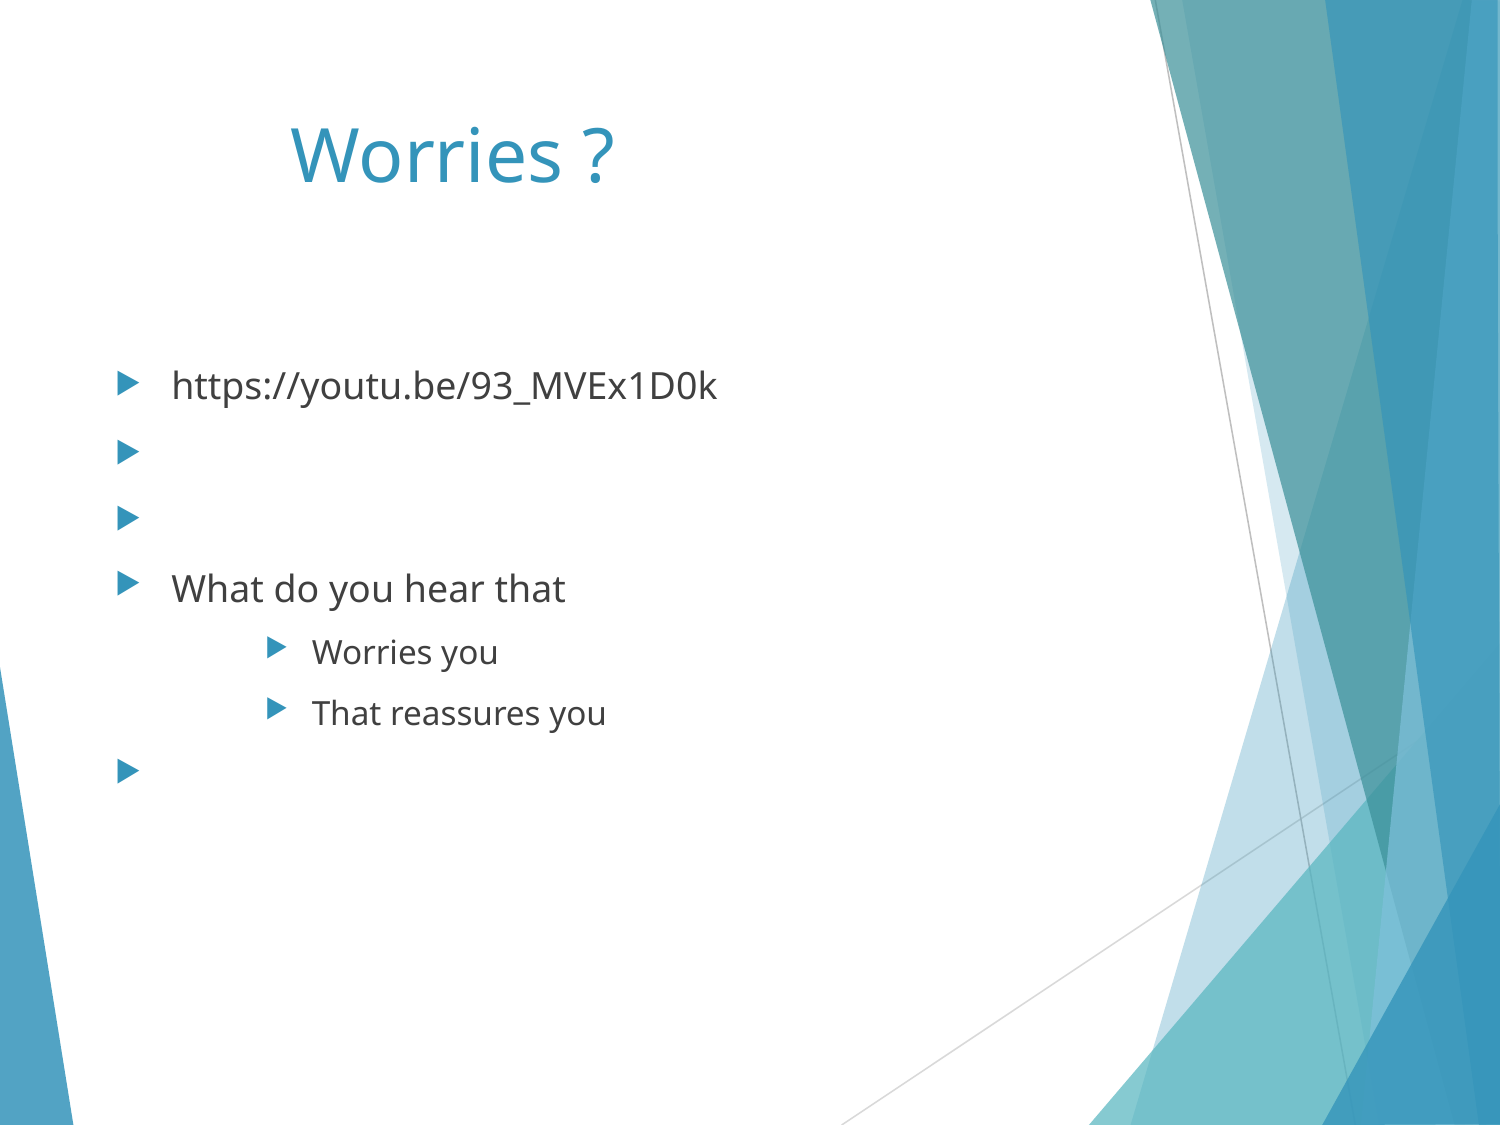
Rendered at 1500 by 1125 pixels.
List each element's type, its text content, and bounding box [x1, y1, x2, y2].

title Worries ? [99, 99, 1142, 317]
list https://youtu.be/93_MVEx1D0k What do you hear that Worries you That reassures you [99, 354, 1142, 992]
